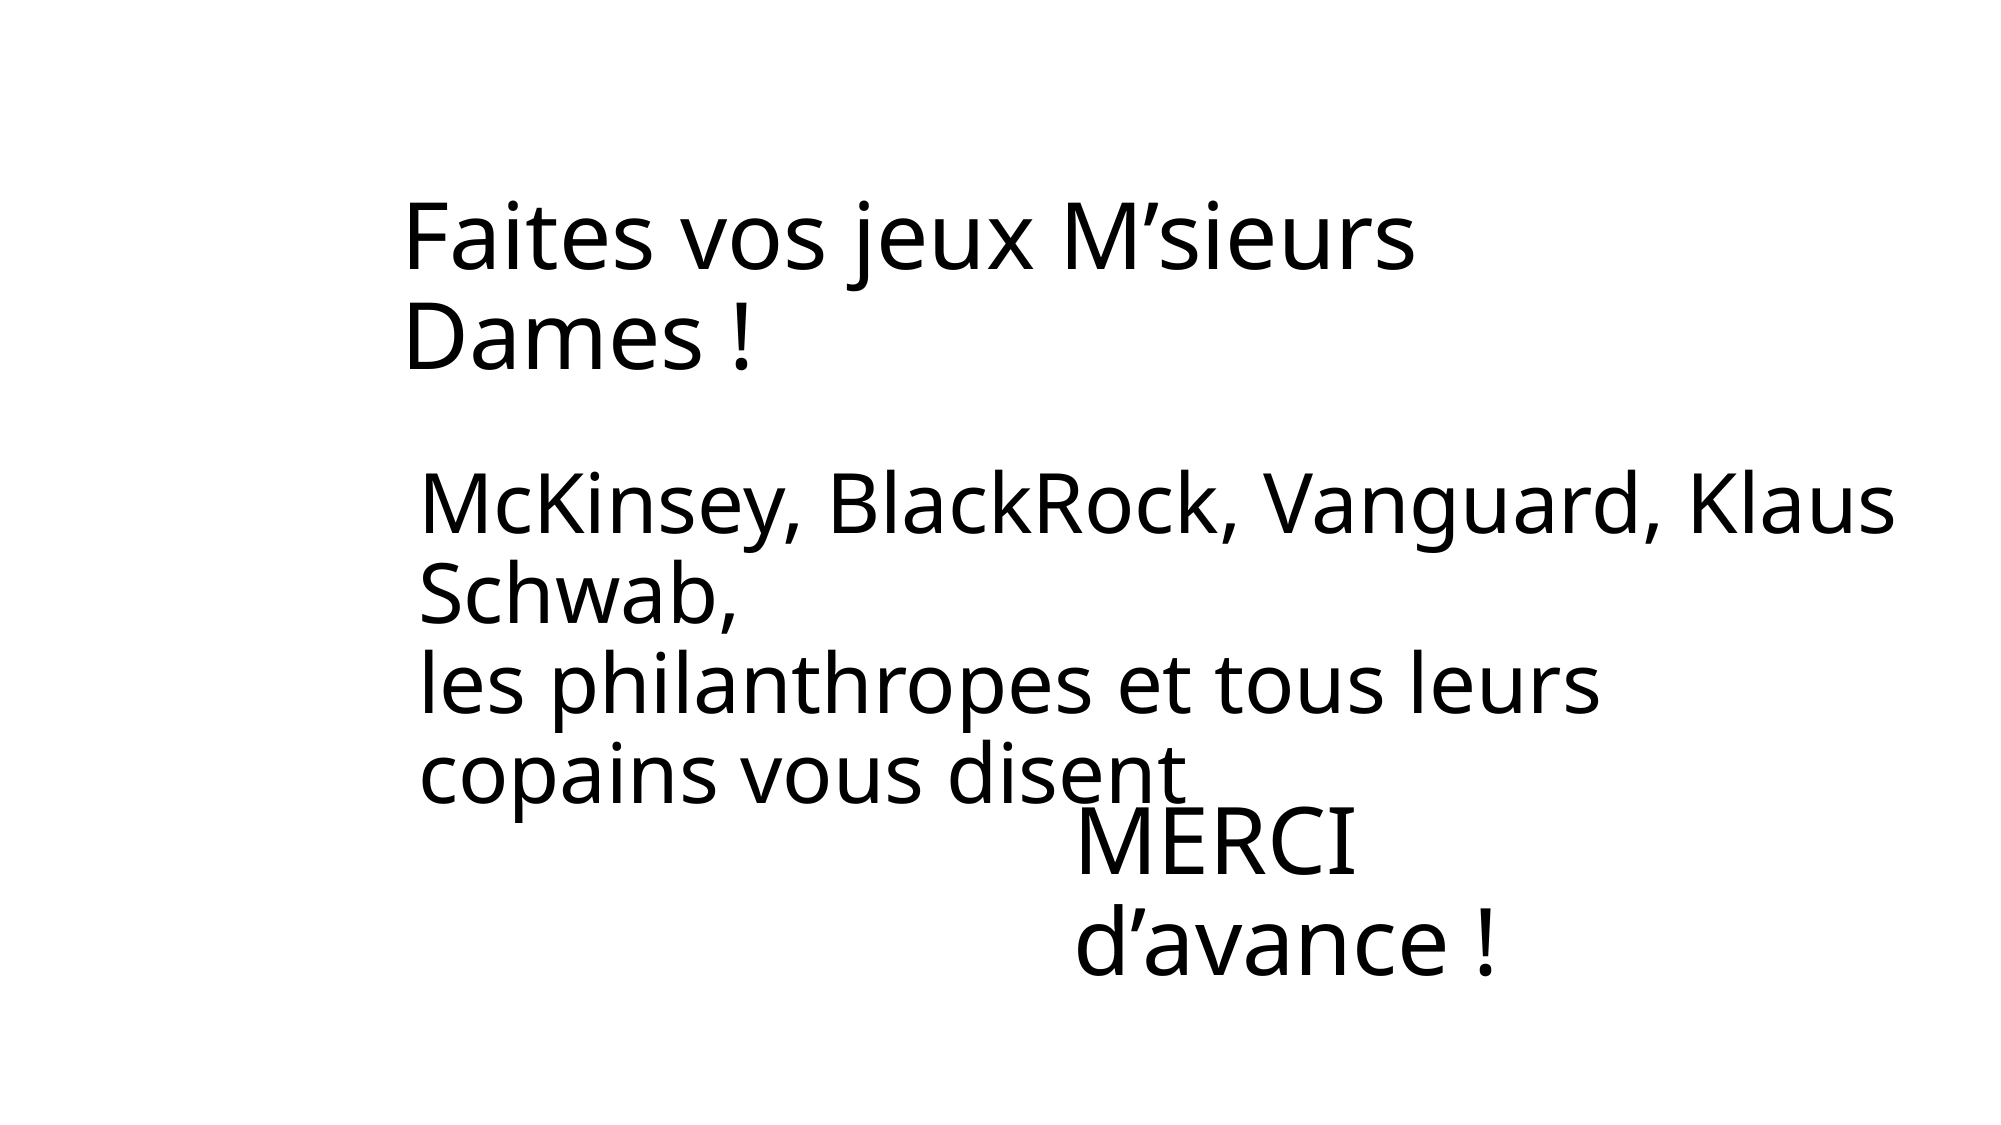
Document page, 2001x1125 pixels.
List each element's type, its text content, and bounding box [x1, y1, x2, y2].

text_box Faites vos jeux M’sieurs Dames ! [386, 181, 1645, 399]
text_box McKinsey, BlackRock, Vanguard, Klaus Schwab, les philanthropes et tous leurs copains vous disent [403, 453, 1940, 672]
text_box MERCI d’avance ! [1058, 785, 1802, 1004]
